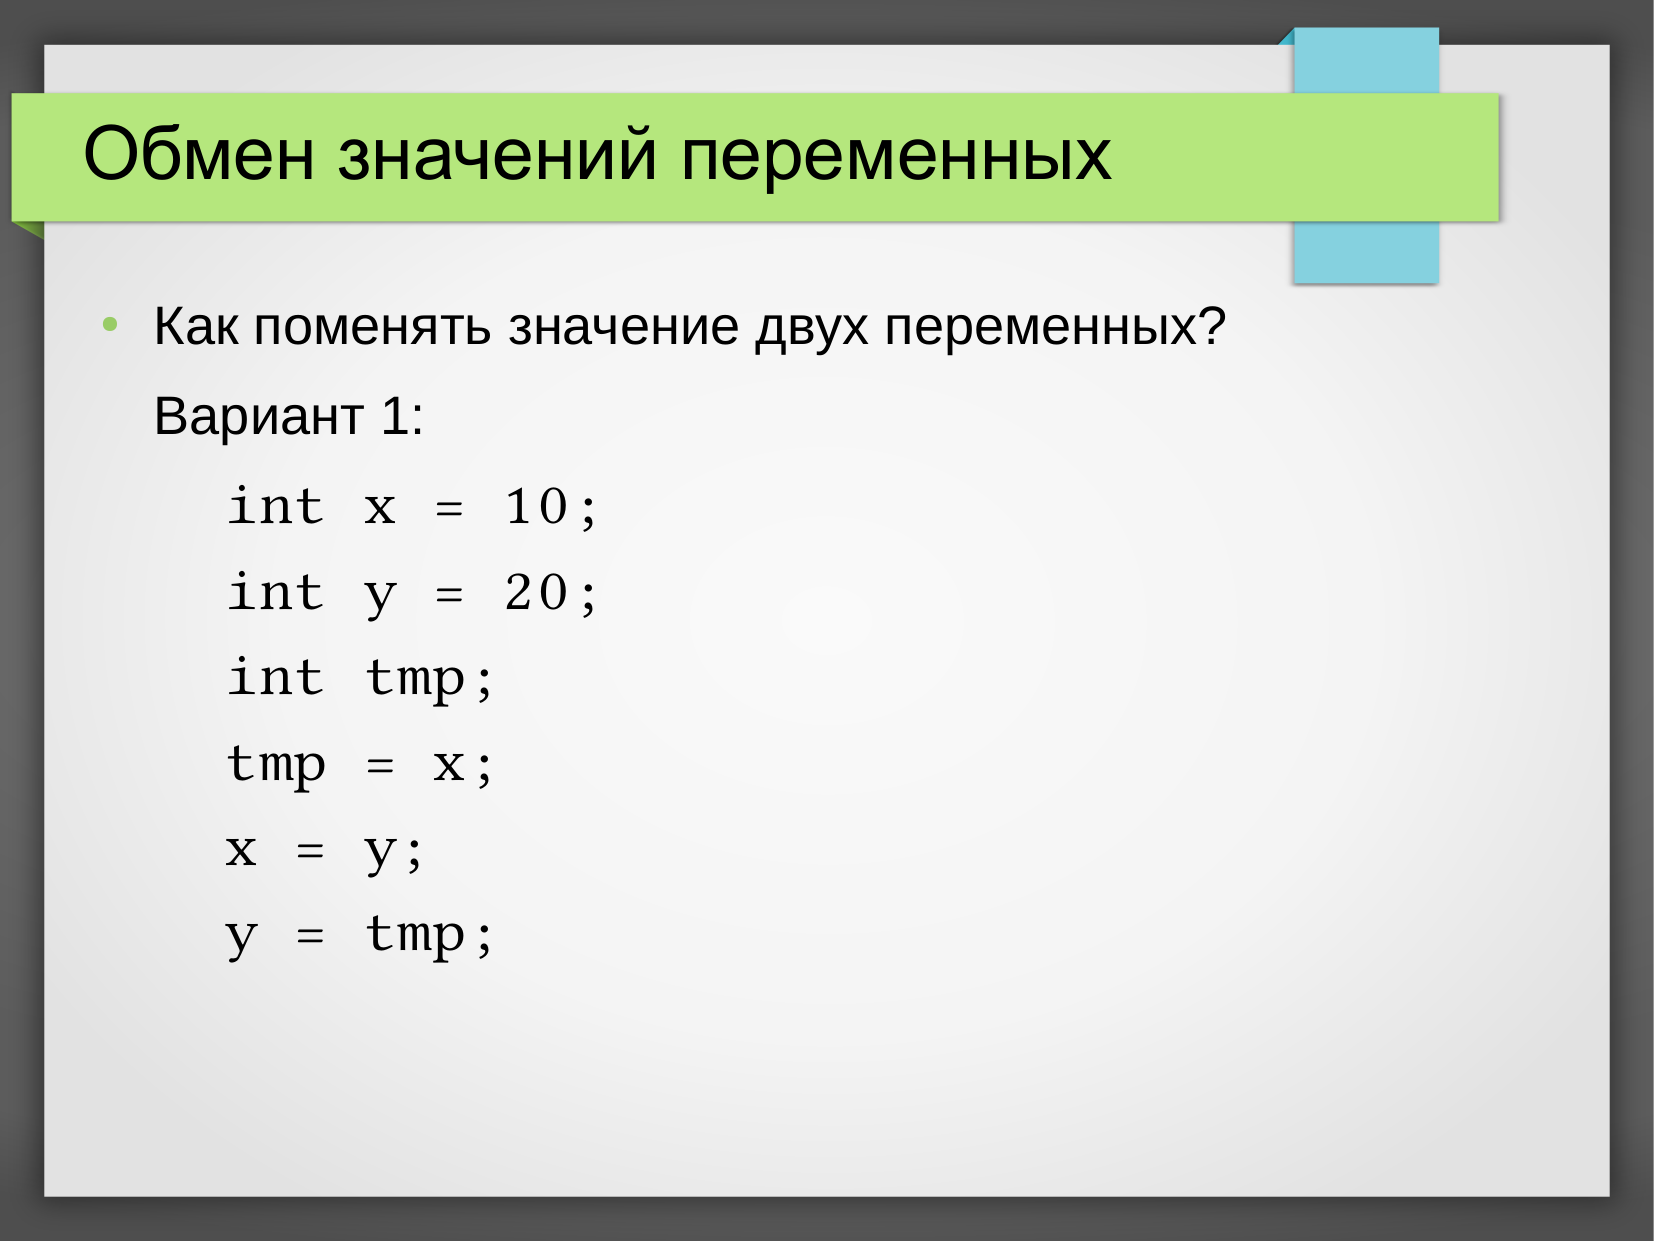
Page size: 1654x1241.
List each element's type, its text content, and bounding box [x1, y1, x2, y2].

picture [0, 0, 1654, 1241]
title Обмен значений переменных [82, 94, 1264, 213]
list Как поменять значение двух переменных? Вариант 1: int x = 10; int y = 20; int tmp; tmp = x; x = y; y = tmp; [82, 295, 1571, 1015]
